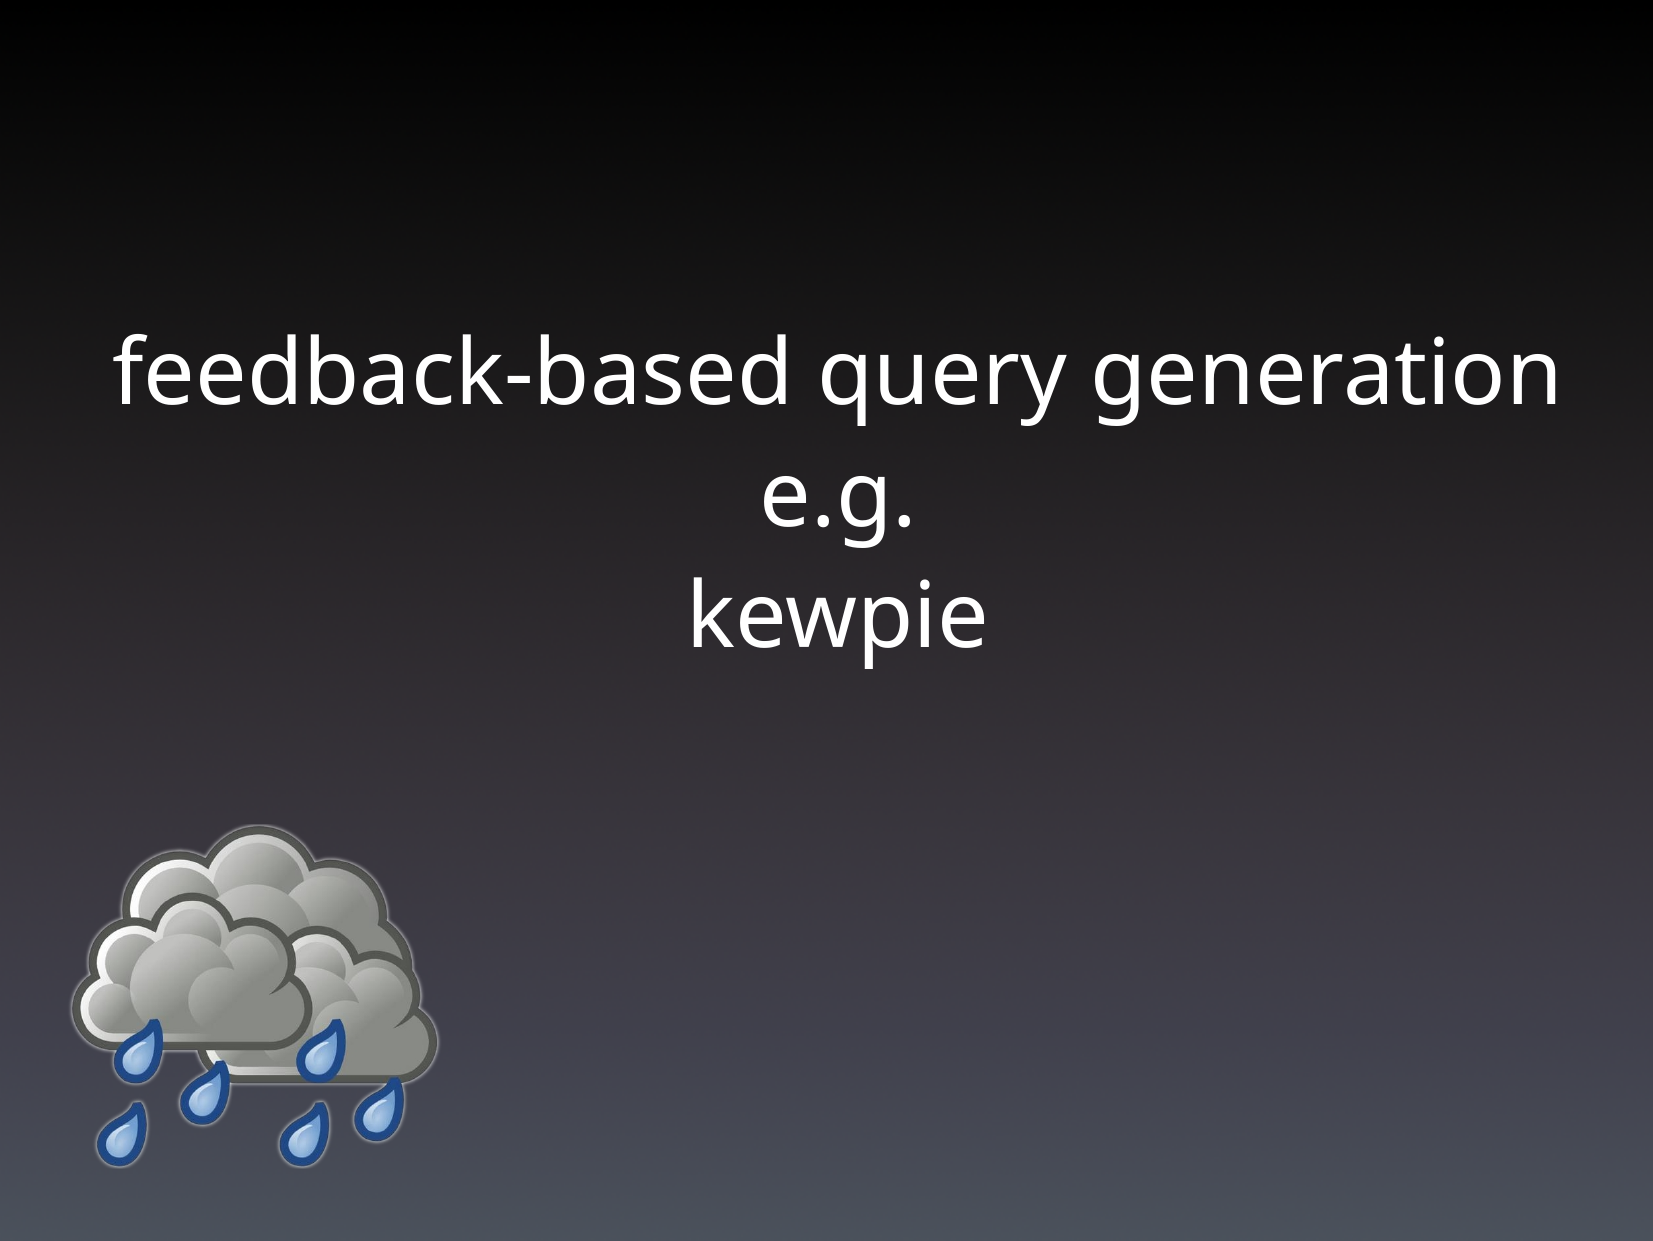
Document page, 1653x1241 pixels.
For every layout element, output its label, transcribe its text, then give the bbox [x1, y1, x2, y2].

title feedback-based query generation e.g. kewpie [94, 164, 1583, 815]
picture [0, 0, 1653, 1241]
